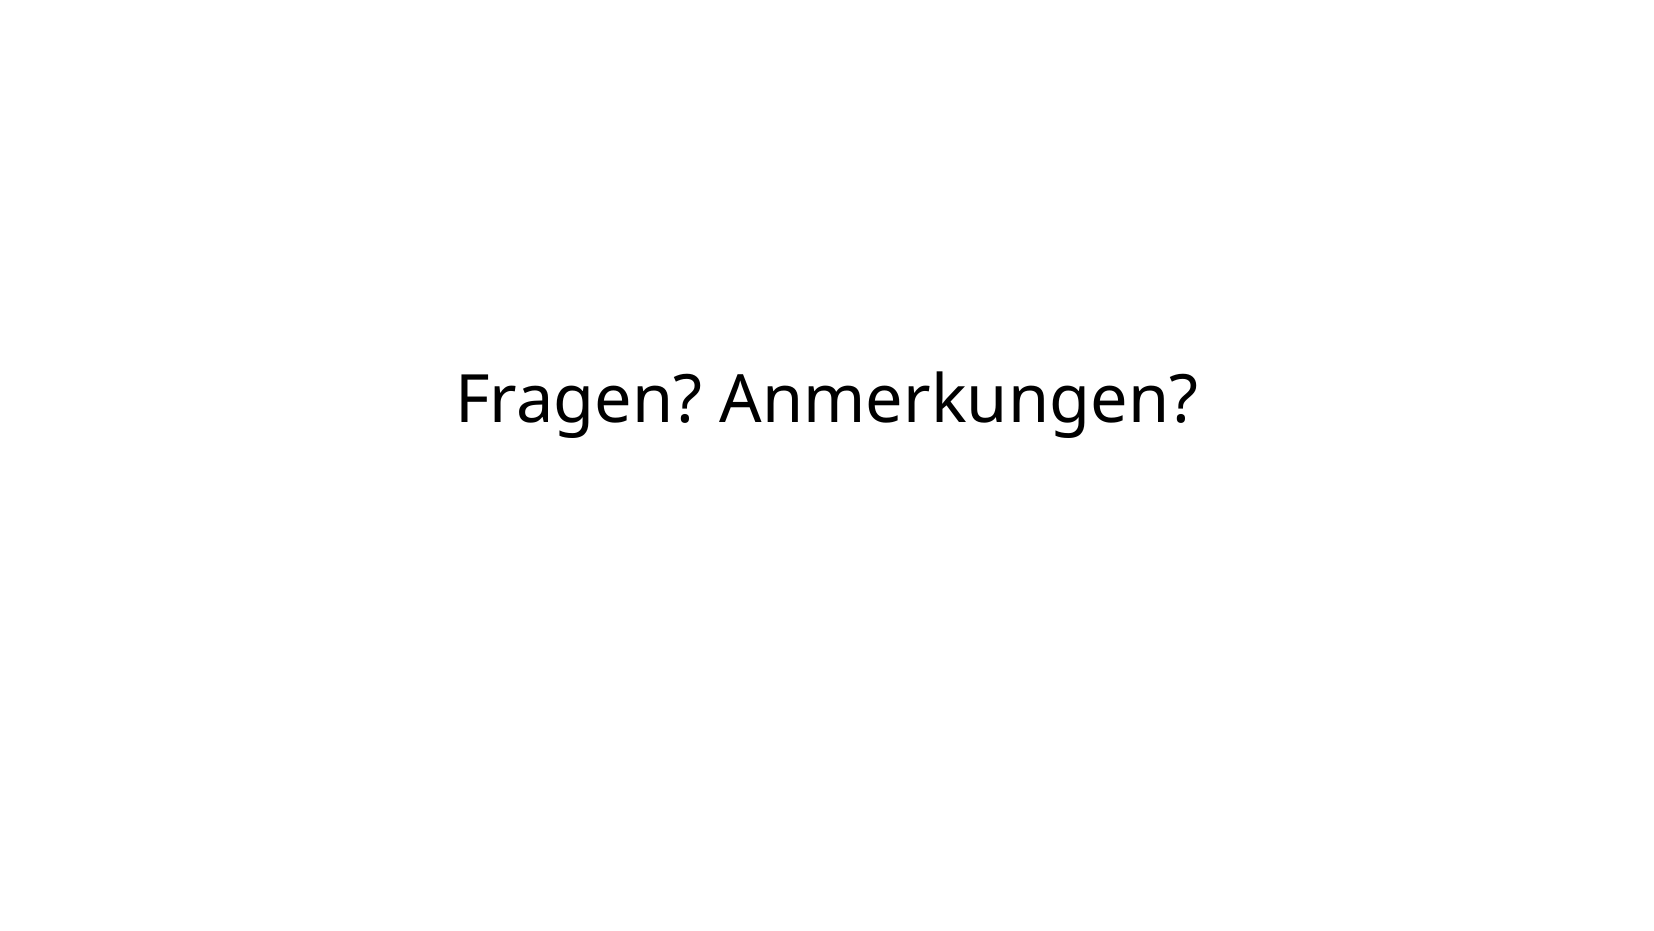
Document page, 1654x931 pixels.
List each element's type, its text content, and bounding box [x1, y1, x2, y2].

subtitle Fragen? Anmerkungen? [82, 37, 1571, 757]
